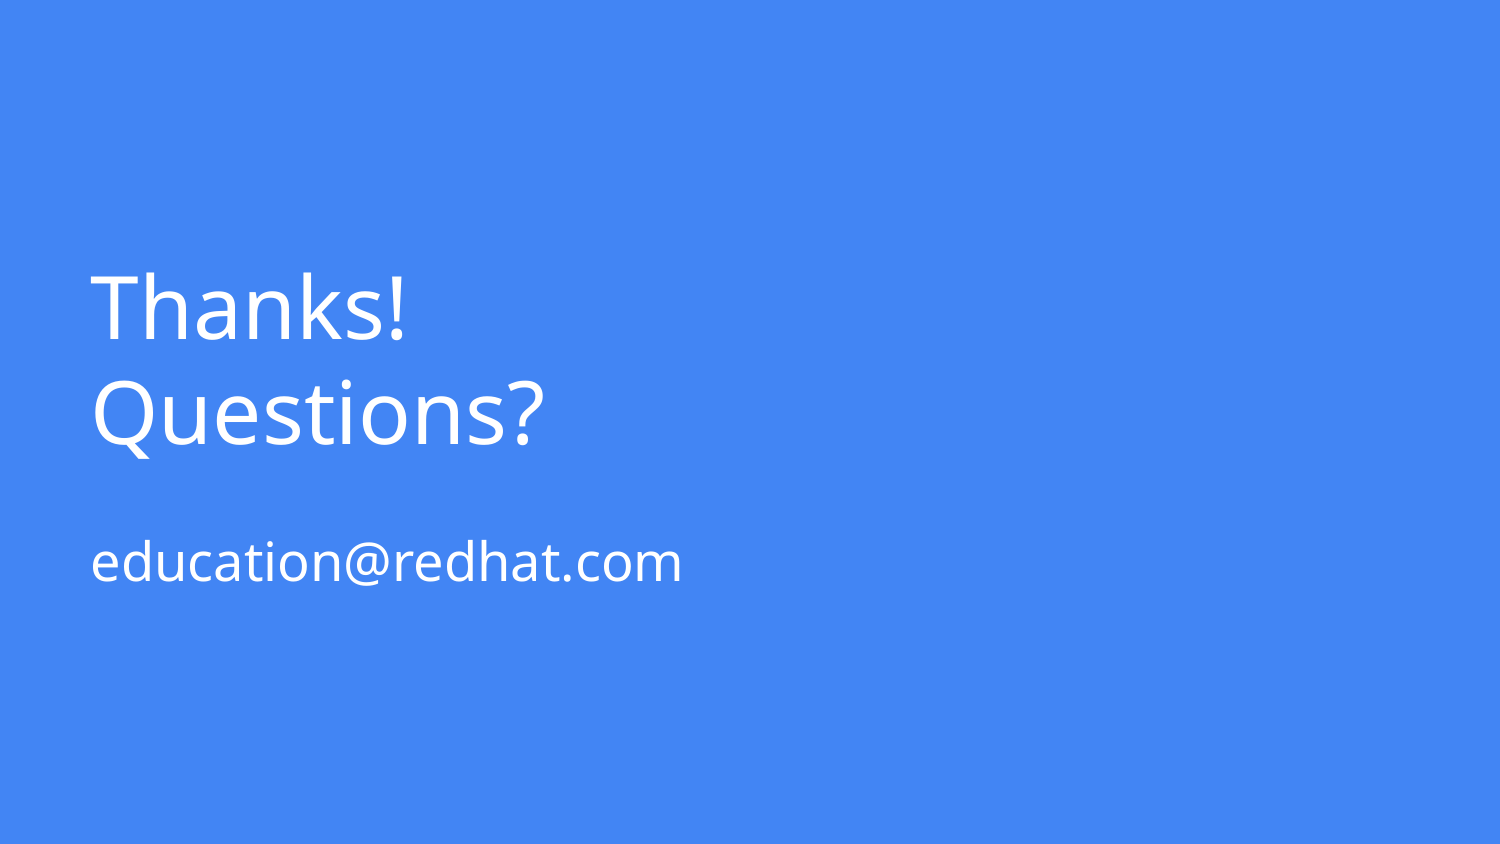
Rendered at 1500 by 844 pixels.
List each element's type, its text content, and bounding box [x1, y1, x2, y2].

title Thanks! Questions? education@redhat.com [75, 338, 1425, 505]
